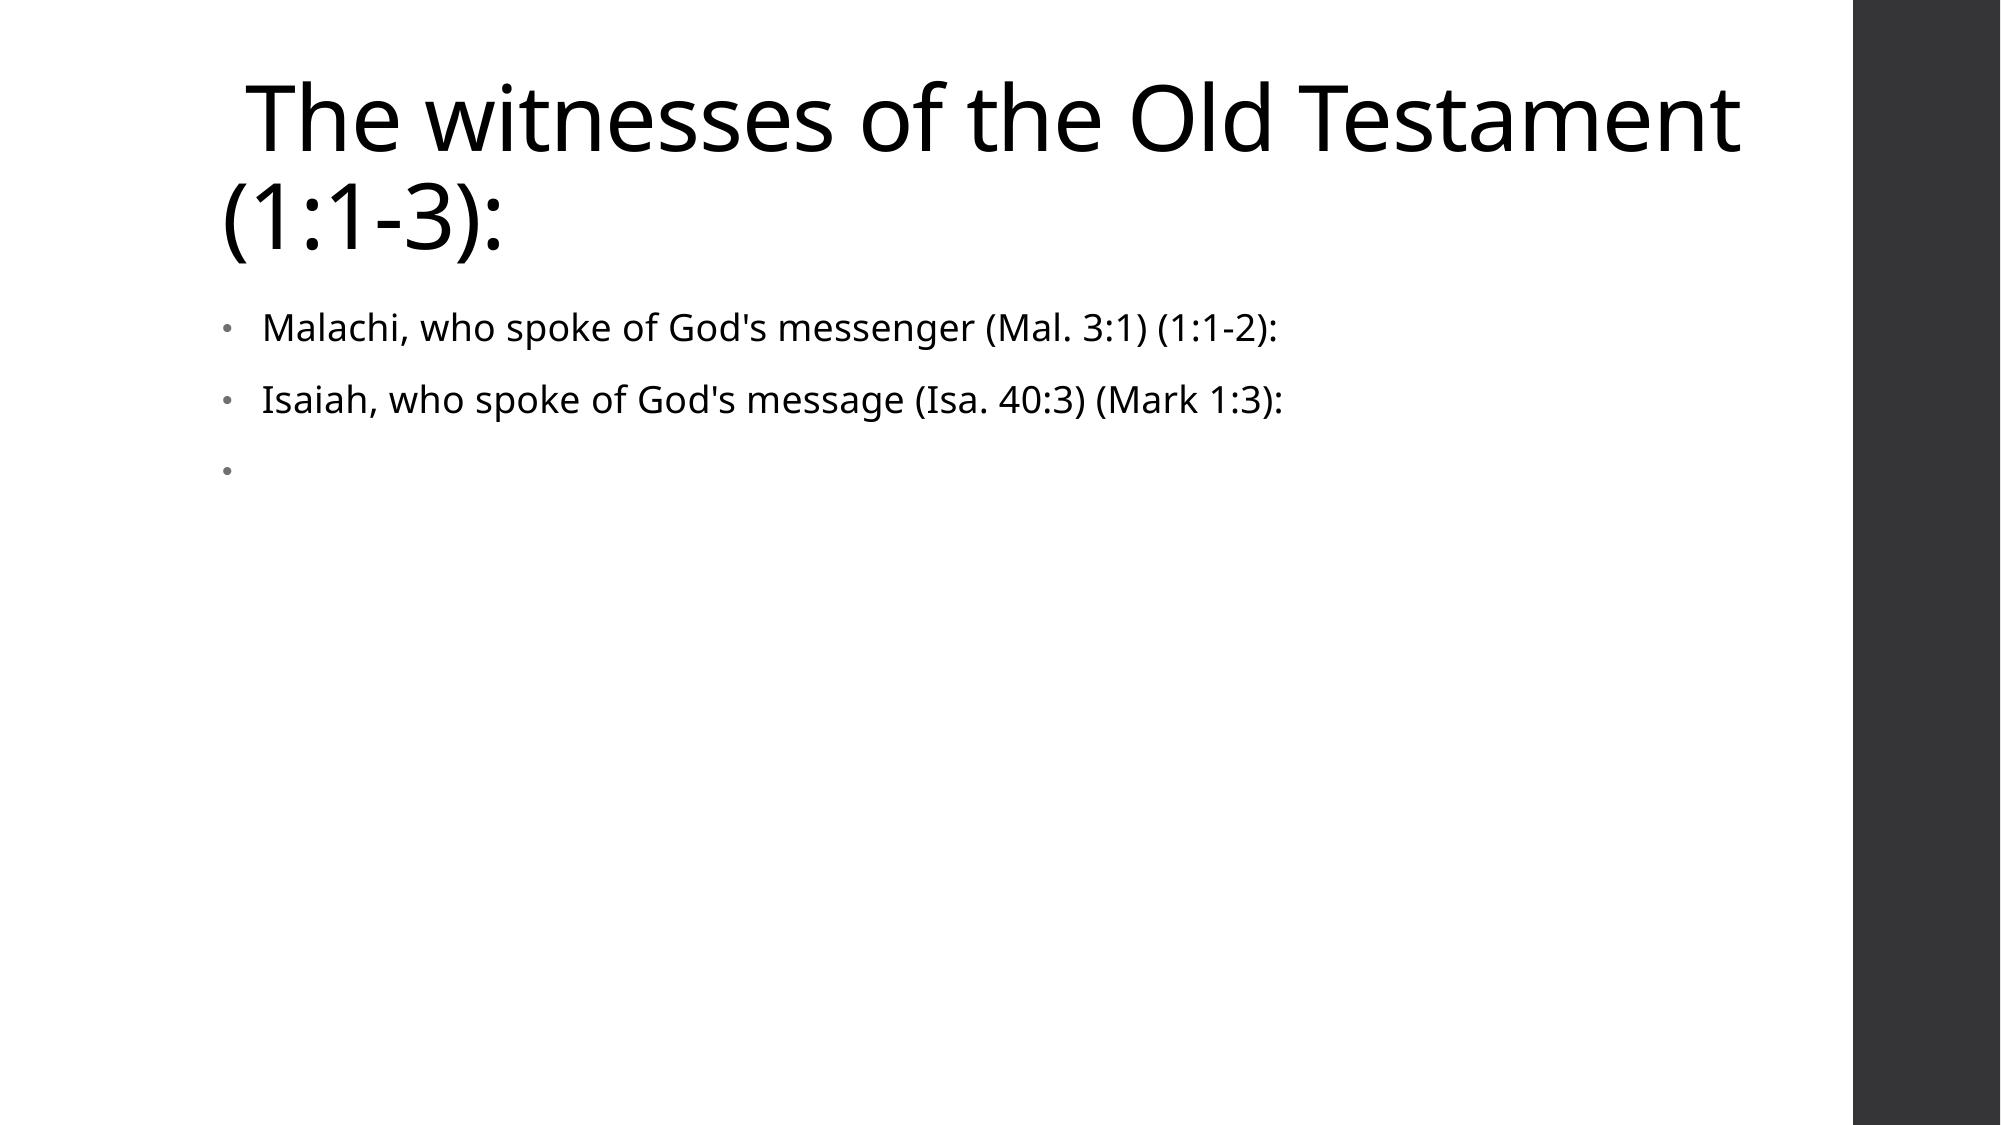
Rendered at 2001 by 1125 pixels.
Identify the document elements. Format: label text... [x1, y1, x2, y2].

title The witnesses of the Old Testament (1:1-3): [206, 60, 1797, 278]
list Malachi, who spoke of God's messenger (Mal. 3:1) (1:1-2): Isaiah, who spoke of God's message (Isa. 40:3) (Mark 1:3): [206, 299, 1617, 1014]
